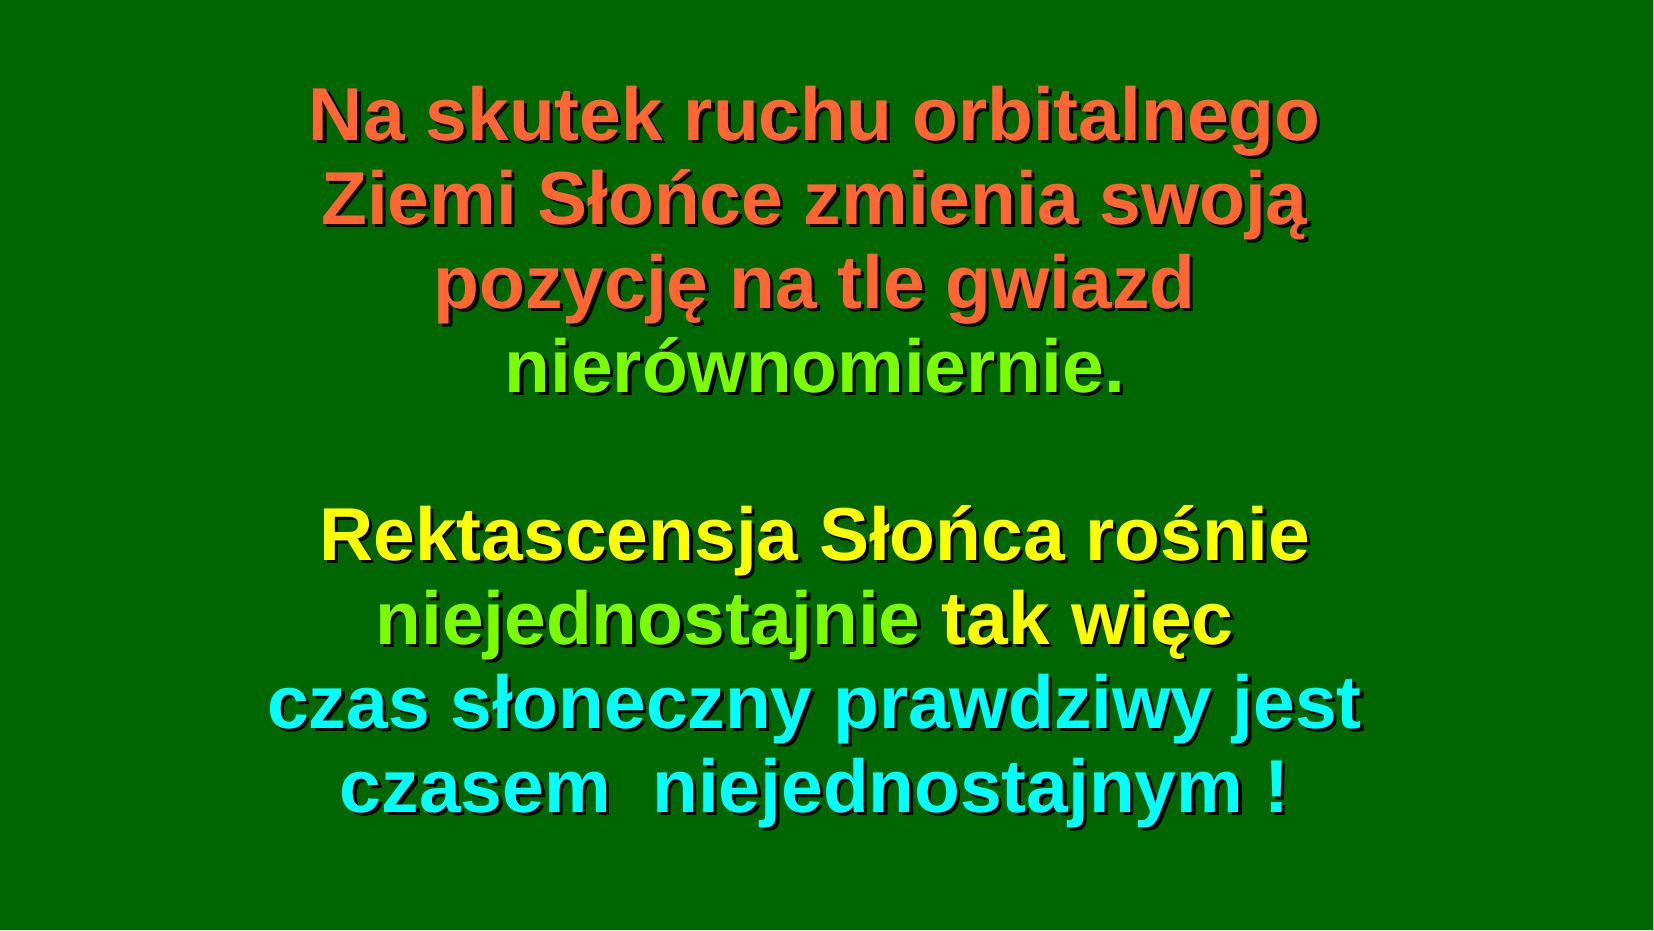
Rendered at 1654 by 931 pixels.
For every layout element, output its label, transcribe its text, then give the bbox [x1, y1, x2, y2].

title Na skutek ruchu orbitalnego Ziemi Słońce zmienia swoją pozycję na tle gwiazd nierównomiernie. Rektascensja Słońca rośnie niejednostajnie tak więc czas słoneczny prawdziwy jest czasem niejednostajnym ! [256, 72, 1374, 829]
